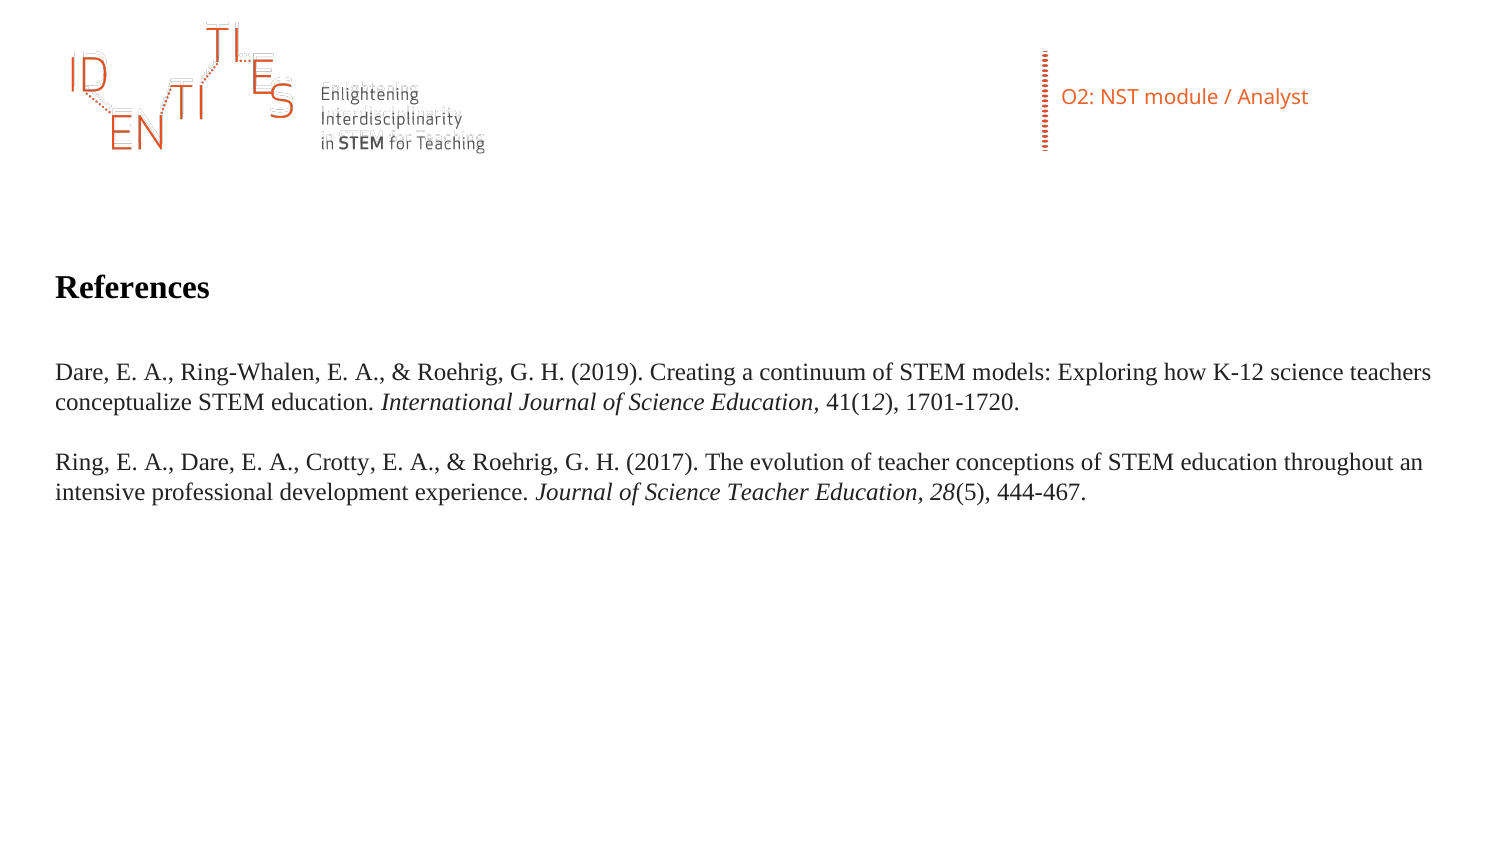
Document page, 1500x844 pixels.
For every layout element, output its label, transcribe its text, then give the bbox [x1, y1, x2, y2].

picture [1042, 51, 1051, 151]
picture [71, 18, 485, 157]
text_box References Dare, E. A., Ring-Whalen, E. A., & Roehrig, G. H. (2019). Creating a continuum of STEM models: Exploring how K-12 science teachers conceptualize STEM education. International Journal of Science Education, 41(12), 1701-1720. Ring, E. A., Dare, E. A., Crotty, E. A., & Roehrig, G. H. (2017). The evolution of teacher conceptions of STEM education throughout an intensive professional development experience. Journal of Science Teacher Education, 28(5), 444-467. [40, 258, 1460, 526]
text_box O2: NST module / Analyst [1046, 76, 1468, 157]
